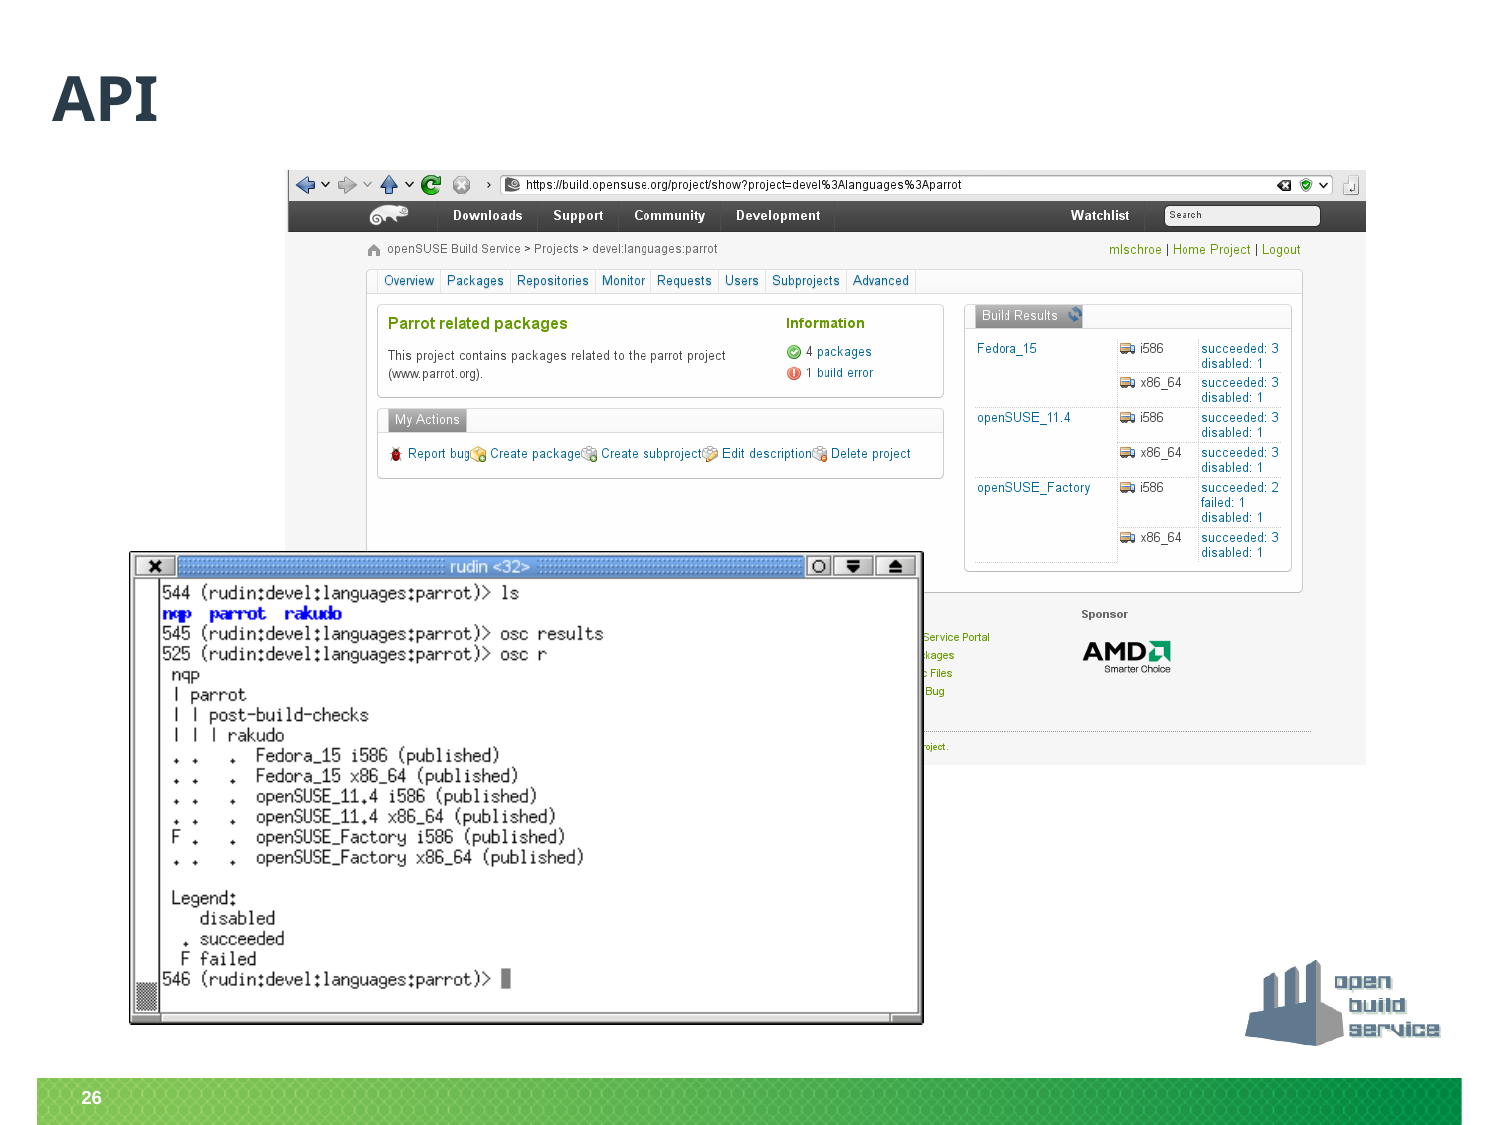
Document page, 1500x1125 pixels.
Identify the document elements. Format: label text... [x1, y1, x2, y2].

picture [1245, 960, 1441, 1046]
title API [37, 51, 1388, 209]
picture [129, 170, 1366, 1025]
picture [37, 1078, 1462, 1125]
